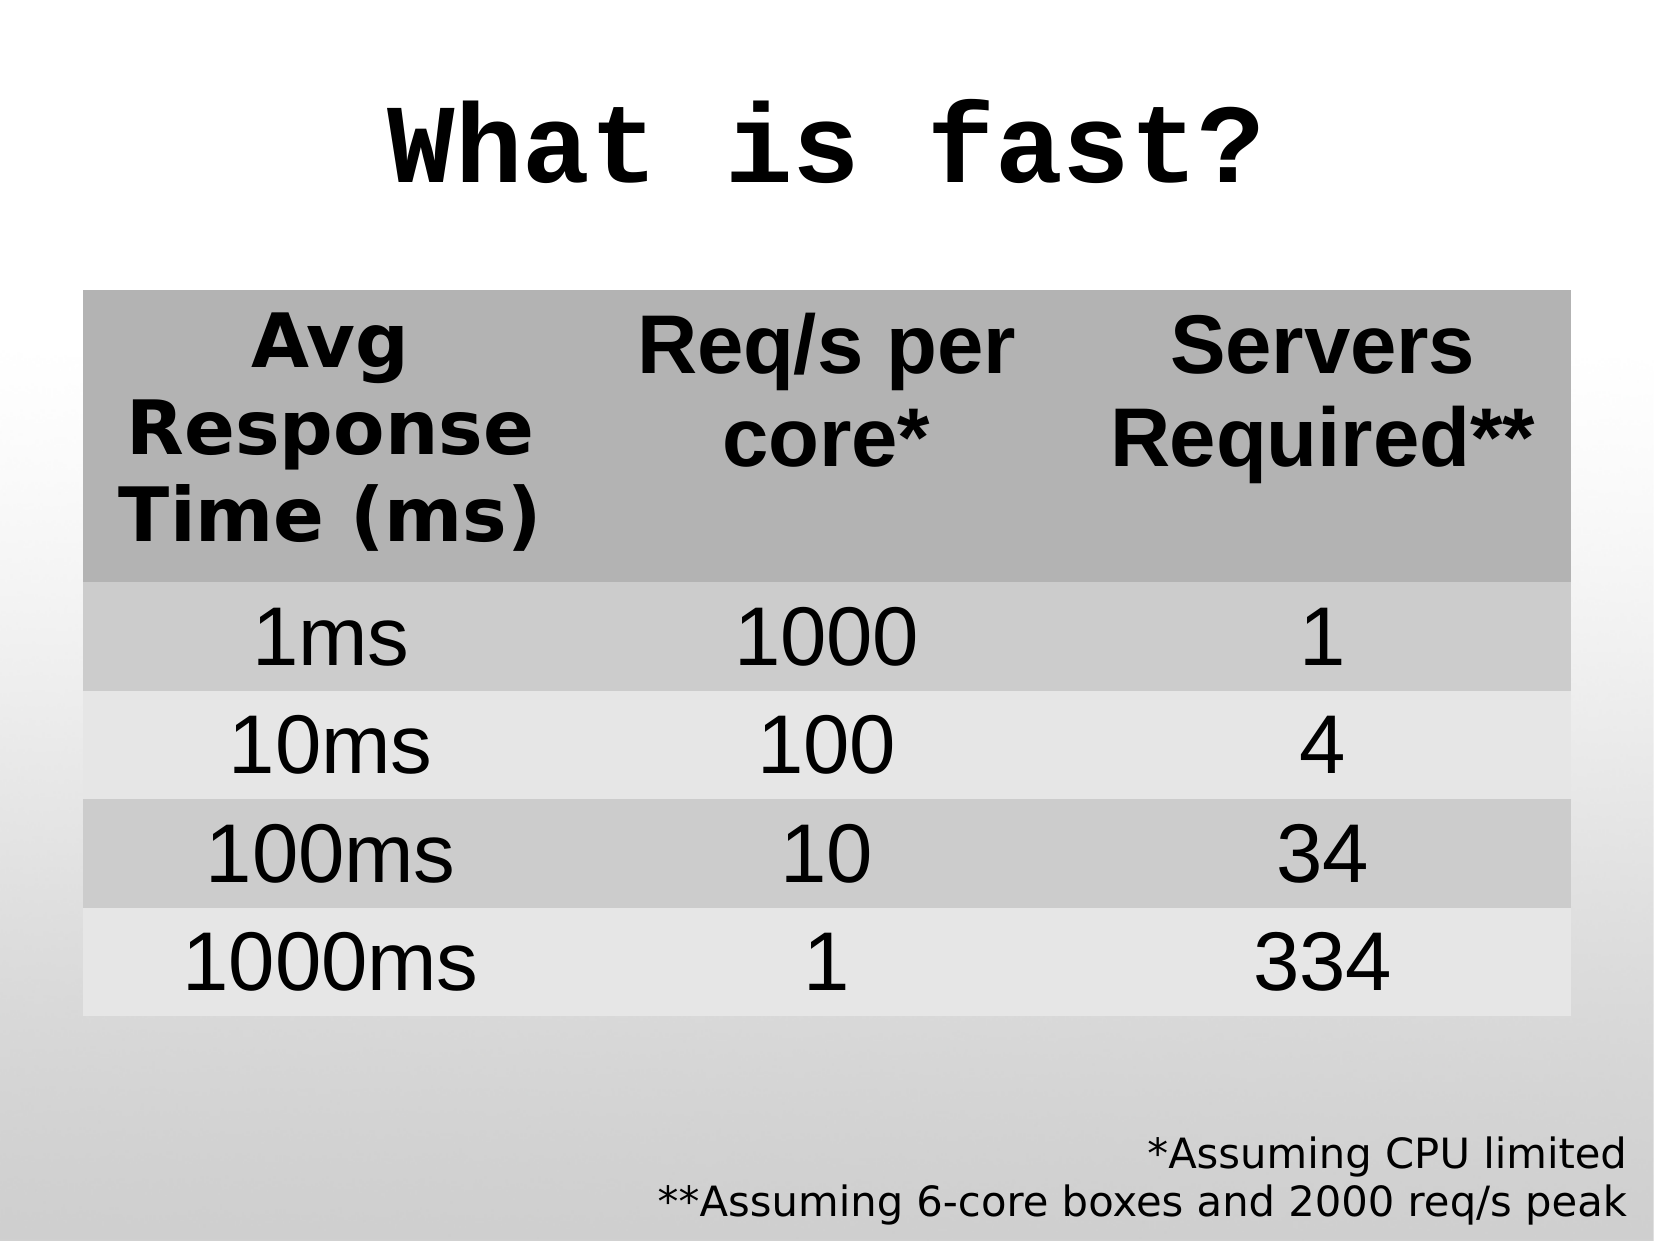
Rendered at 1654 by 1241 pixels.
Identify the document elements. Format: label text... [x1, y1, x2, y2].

table_cell 1 [579, 908, 1075, 1016]
table_cell 100ms [83, 799, 579, 908]
table_cell 1000ms [83, 908, 579, 1016]
table_cell 1000 [579, 582, 1075, 691]
table_cell 4 [1075, 691, 1571, 799]
table_cell 1ms [83, 582, 579, 691]
table_cell 1 [1075, 582, 1571, 691]
text_box *Assuming CPU limited **Assuming 6-core boxes and 2000 req/s peak [642, 1122, 1642, 1234]
title What is fast? [82, 49, 1571, 257]
table_cell 10ms [83, 691, 579, 799]
picture [0, 0, 1654, 1241]
table_header Servers Required** [1075, 290, 1571, 582]
table_cell 334 [1075, 908, 1571, 1016]
table_cell 34 [1075, 799, 1571, 908]
table_cell 100 [579, 691, 1075, 799]
table_header Avg Response Time (ms) [83, 290, 579, 582]
table_header Req/s per core* [579, 290, 1075, 582]
table_cell 10 [579, 799, 1075, 908]
